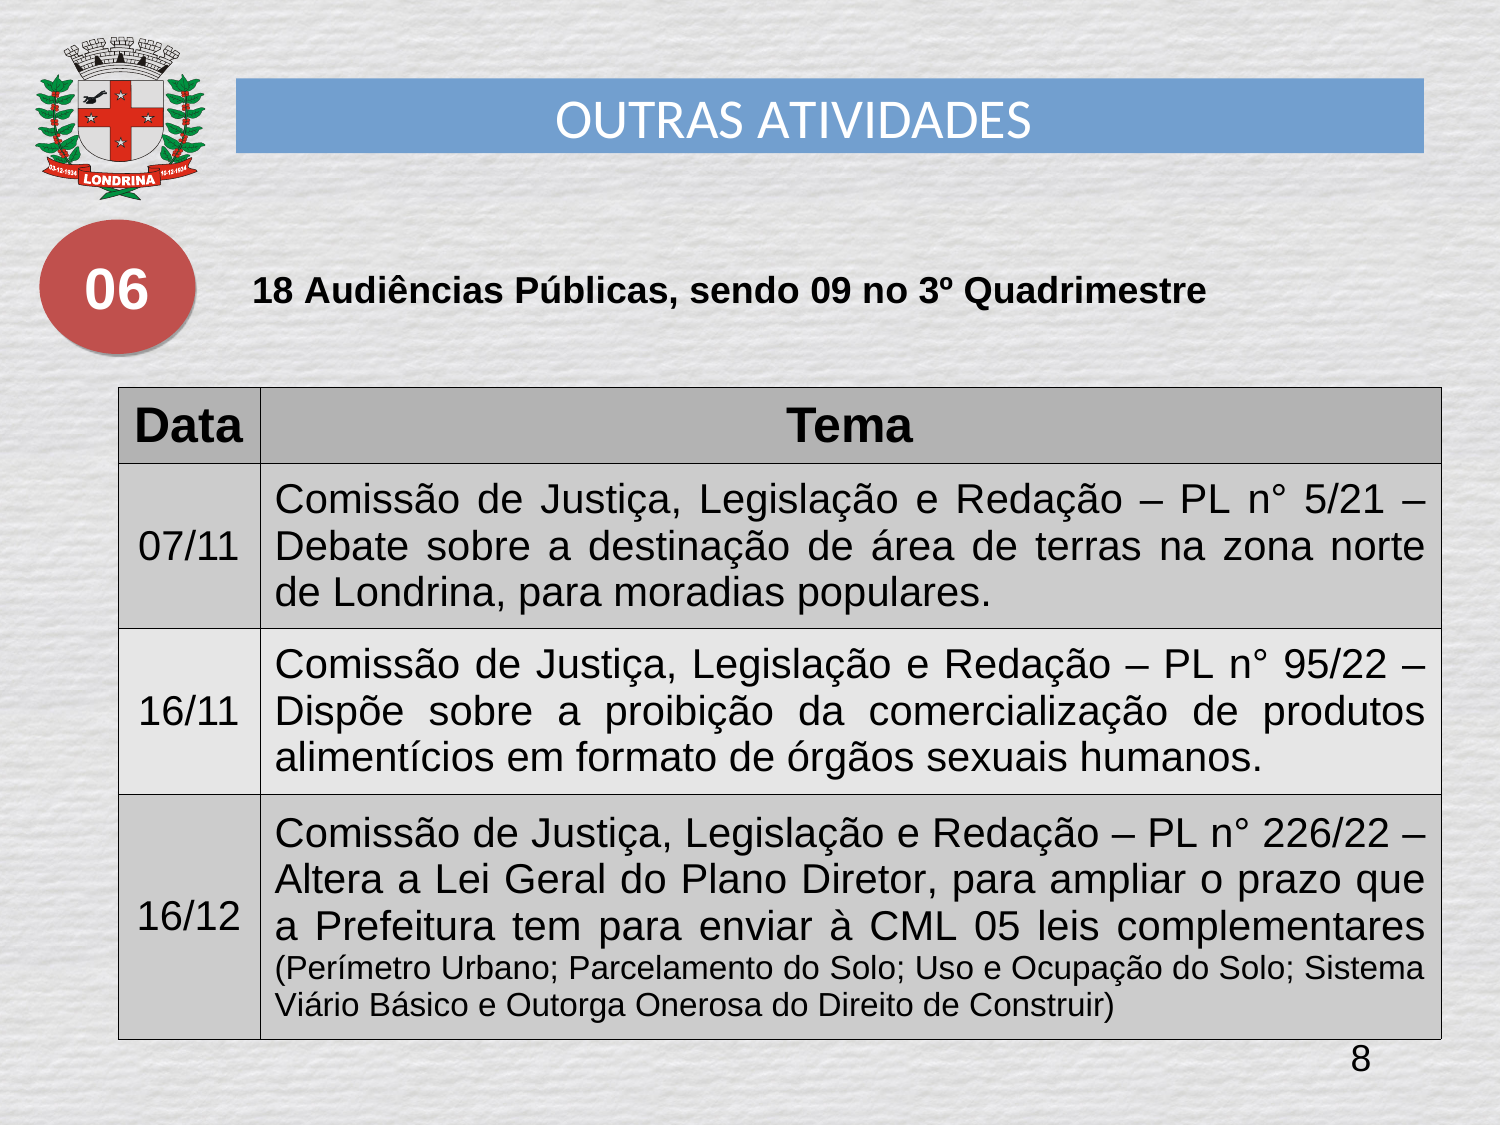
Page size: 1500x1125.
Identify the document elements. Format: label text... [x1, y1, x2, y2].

text_box <número> [1335, 1027, 1500, 1098]
text_box 06 [39, 219, 196, 354]
table_cell Comissão de Justiça, Legislação e Redação – PL n° 226/22 – Altera a Lei Geral do Plano Diretor, para ampliar o prazo que a Prefeitura tem para enviar à CML 05 leis complementares (Perímetro Urbano; Parcelamento do Solo; Uso e Ocupação do Solo; Sistema Viário Básico e Outorga Onerosa do Direito de Construir) [261, 795, 1441, 1039]
table_cell 07/11 [119, 464, 260, 628]
table_header Data [119, 388, 260, 463]
table_cell 16/12 [119, 795, 260, 1039]
table_cell 16/11 [119, 629, 260, 794]
text_box 18 Audiências Públicas, sendo 09 no 3º Quadrimestre [237, 259, 1406, 309]
table_header Tema [261, 388, 1441, 463]
table_cell Comissão de Justiça, Legislação e Redação – PL n° 5/21 – Debate sobre a destinação de área de terras na zona norte de Londrina, para moradias populares. [261, 464, 1441, 628]
picture [0, 0, 1500, 1125]
table_cell Comissão de Justiça, Legislação e Redação – PL n° 95/22 – Dispõe sobre a proibição da comercialização de produtos alimentícios em formato de órgãos sexuais humanos. [261, 629, 1441, 794]
text_box OUTRAS ATIVIDADES [236, 78, 1424, 154]
